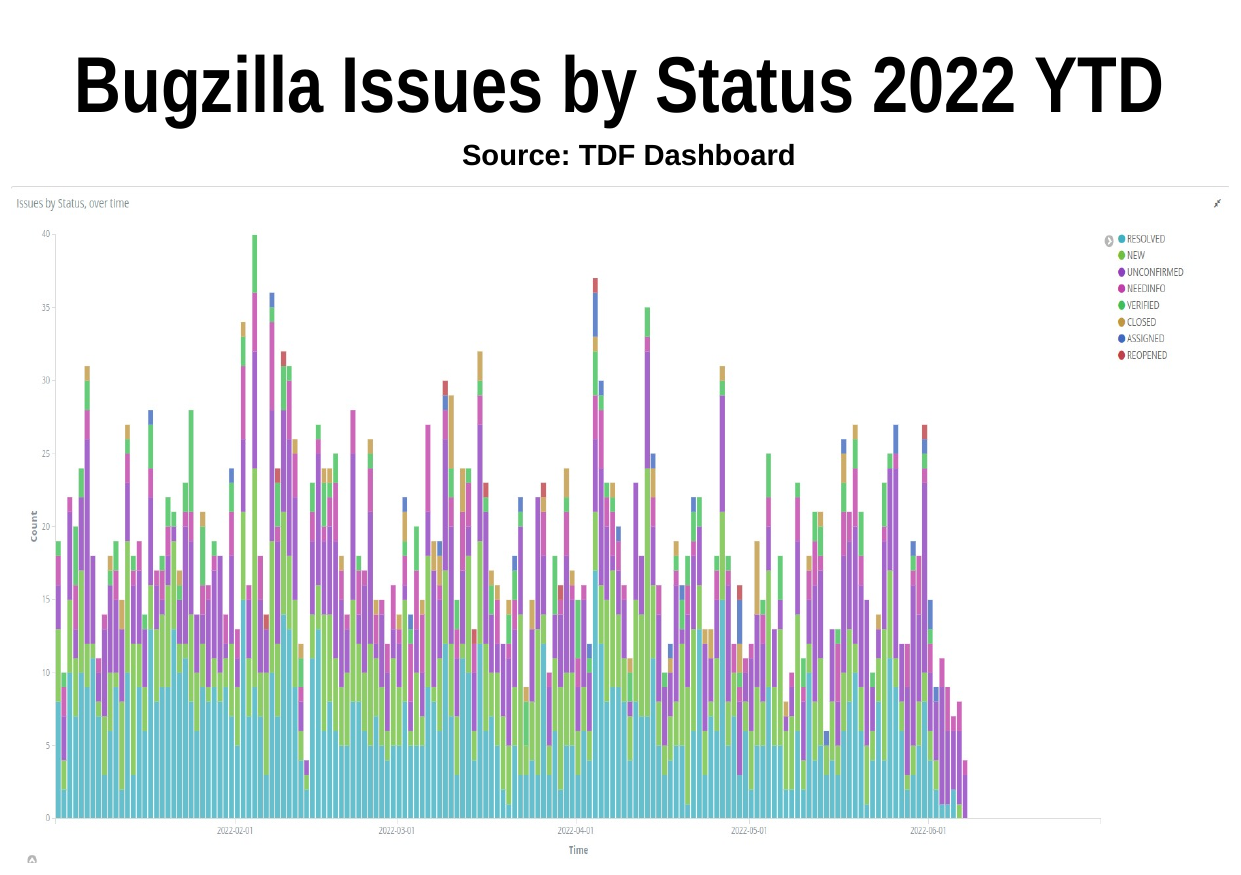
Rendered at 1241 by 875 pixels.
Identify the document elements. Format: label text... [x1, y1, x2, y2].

picture [11, 186, 1229, 863]
title Bugzilla Issues by Status 2022 YTD [11, 12, 1229, 155]
text_box Source: TDF Dashboard [447, 131, 812, 185]
